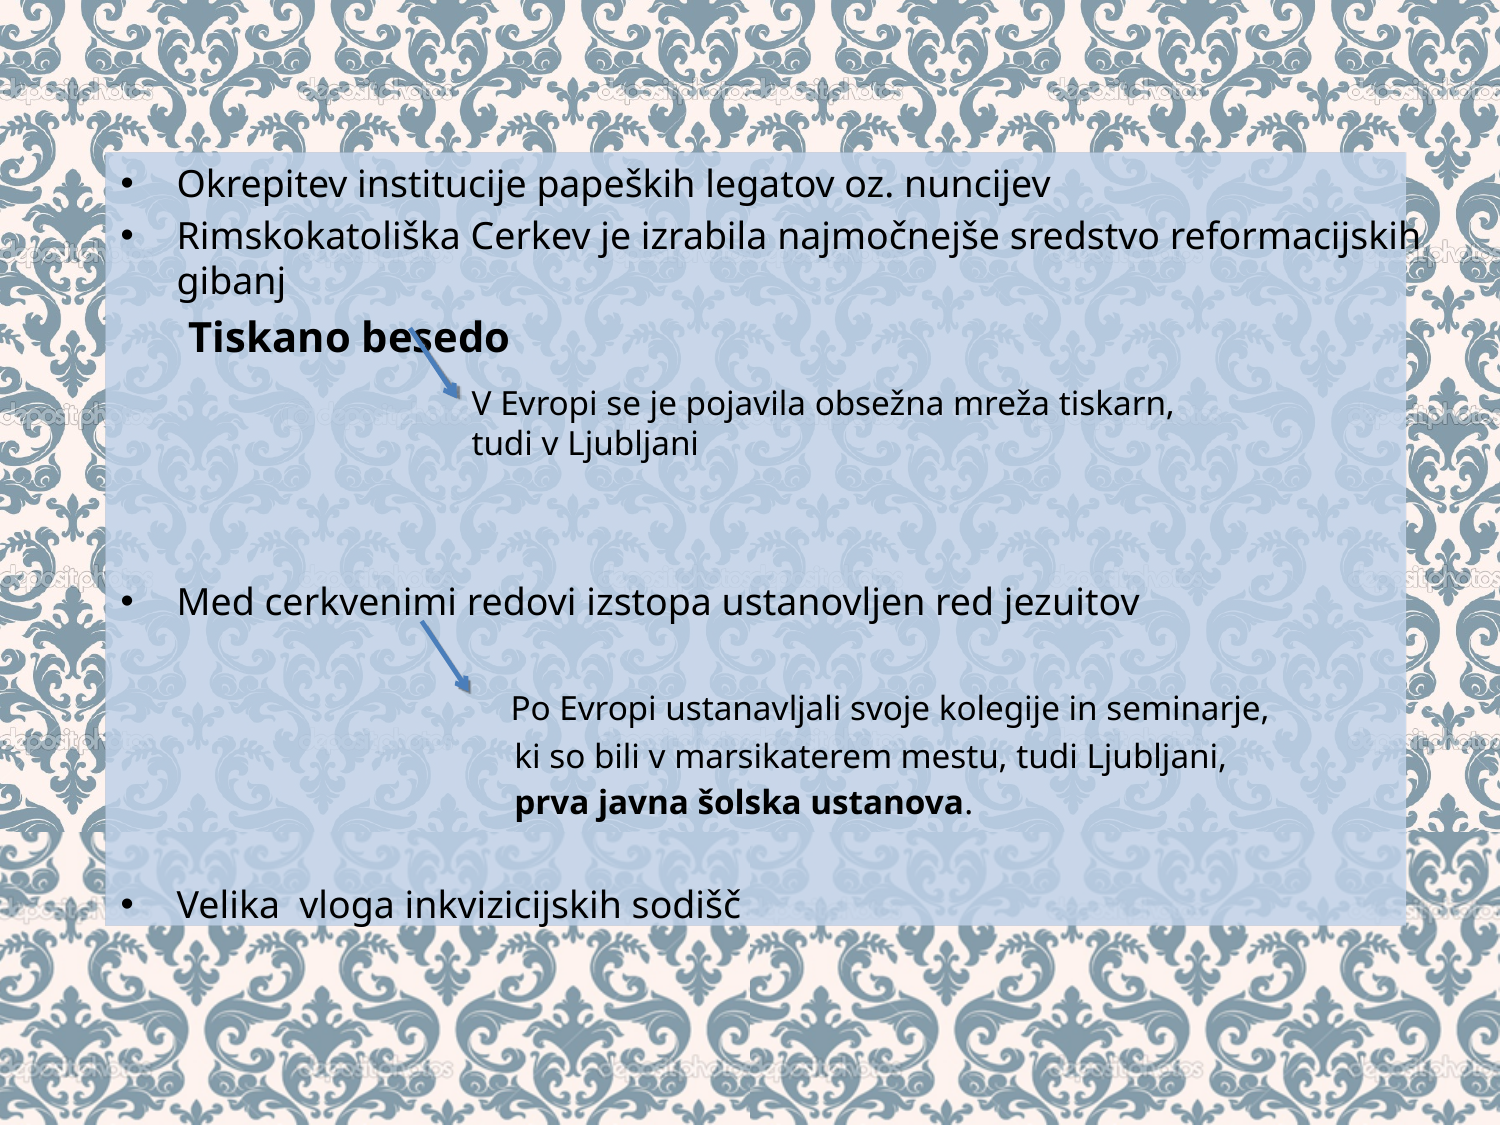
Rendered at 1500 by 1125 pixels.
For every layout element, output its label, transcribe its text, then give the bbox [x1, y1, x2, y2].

list Okrepitev institucije papeških legatov oz. nuncijev Rimskokatoliška Cerkev je izrabila najmočnejše sredstvo reformacijskih gibanj Tiskano besedo Med cerkvenimi redovi izstopa ustanovljen red jezuitov Po Evropi ustanavljali svoje kolegije in seminarje, ki so bili v marsikaterem mestu, tudi Ljubljani, prva javna šolska ustanova. Velika vloga inkvizicijskih sodišč [105, 152, 1456, 1020]
text_box V Evropi se je pojavila obsežna mreža tiskarn, tudi v Ljubljani [456, 374, 1207, 470]
picture [0, 0, 1500, 1125]
